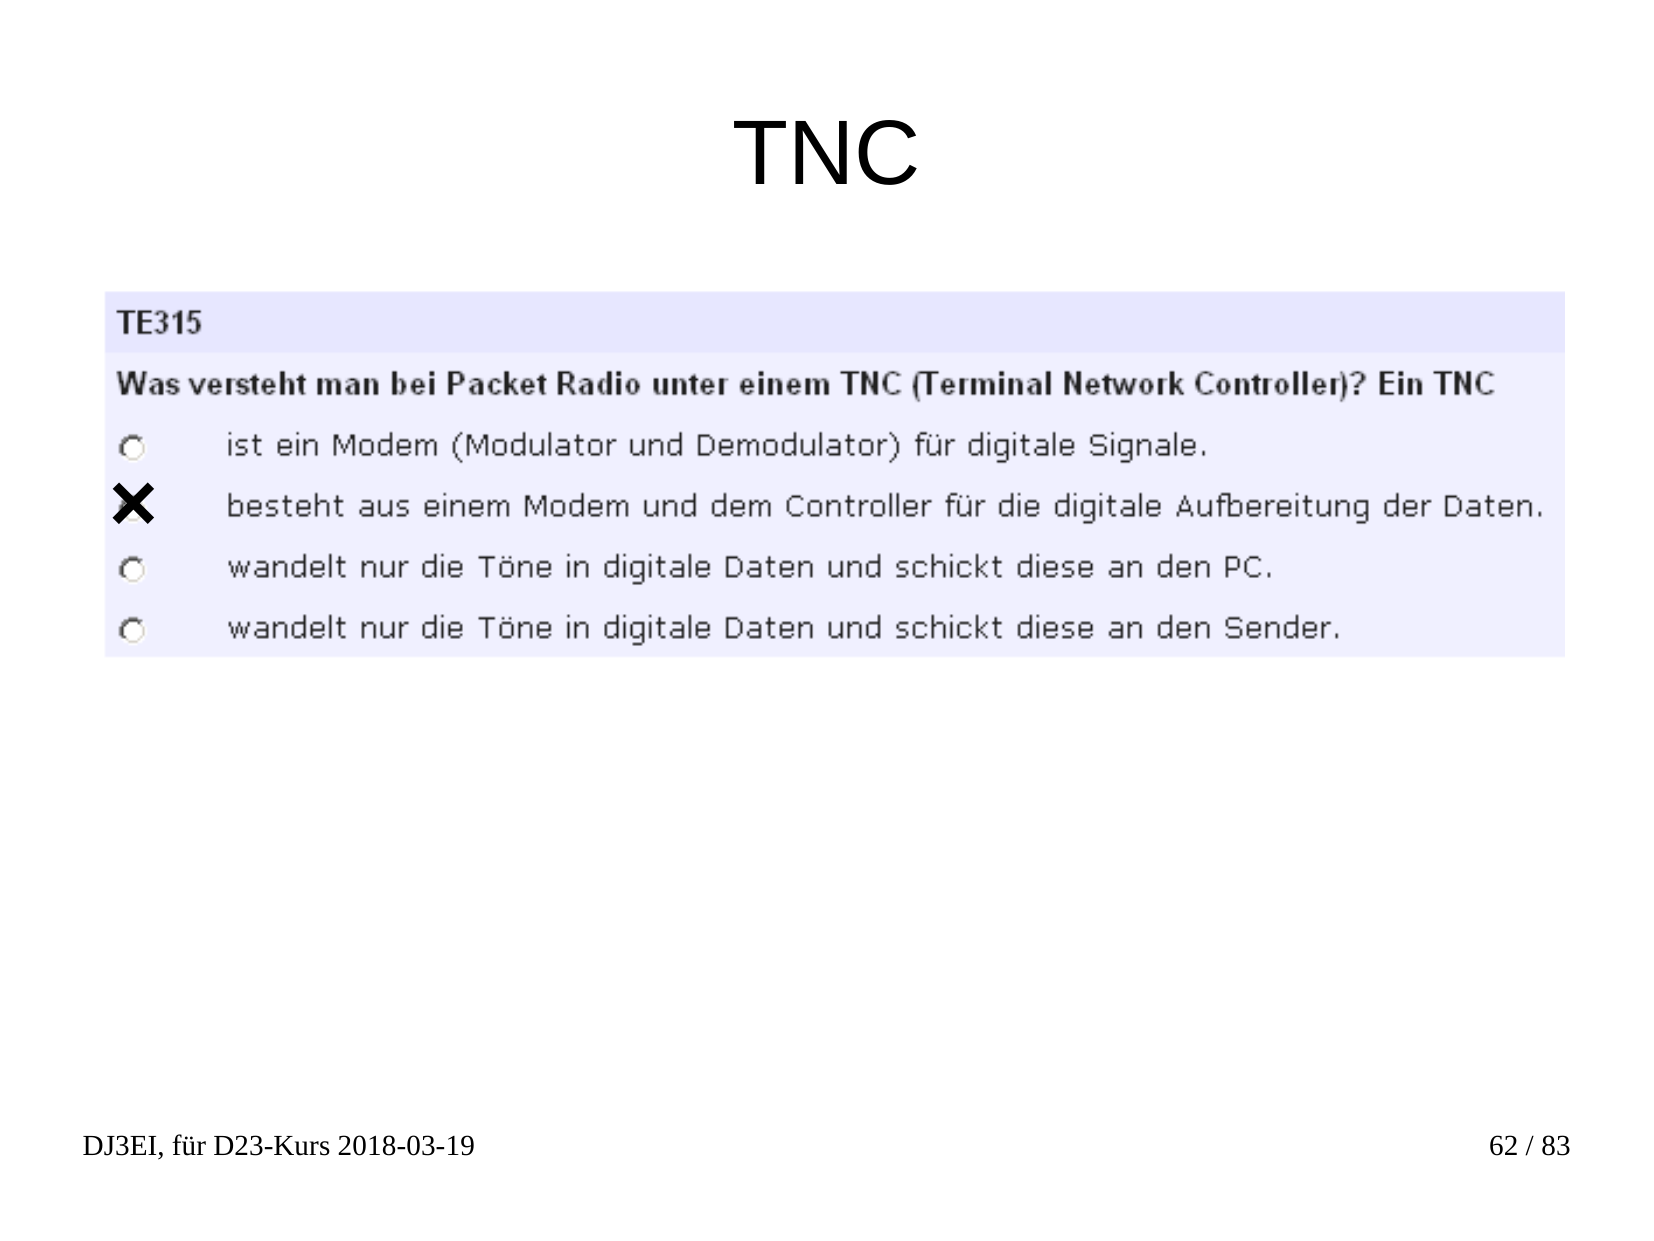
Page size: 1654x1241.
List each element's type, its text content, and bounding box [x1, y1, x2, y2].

title TNC [82, 49, 1571, 257]
text_box × [94, 448, 156, 557]
picture [94, 283, 1565, 674]
